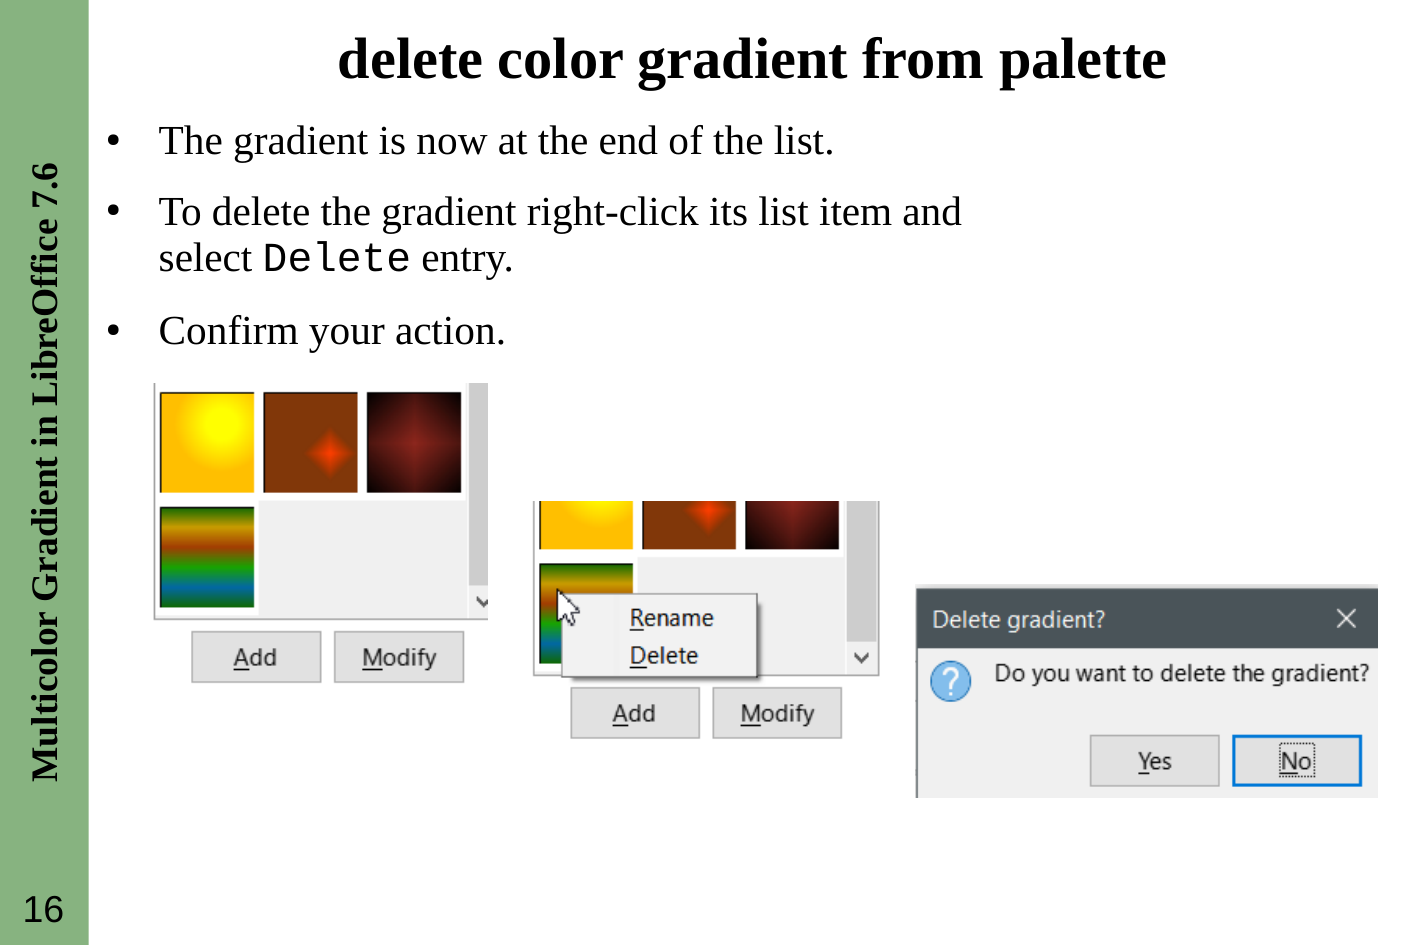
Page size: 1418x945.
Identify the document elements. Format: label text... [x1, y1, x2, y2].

title delete color gradient from palette [88, 0, 1418, 119]
list The gradient is now at the end of the list. To delete the gradient right-click its list item and select Delete entry. Confirm your action. [88, 118, 1004, 355]
picture [499, 501, 886, 751]
picture [915, 584, 1378, 798]
picture [132, 383, 488, 691]
